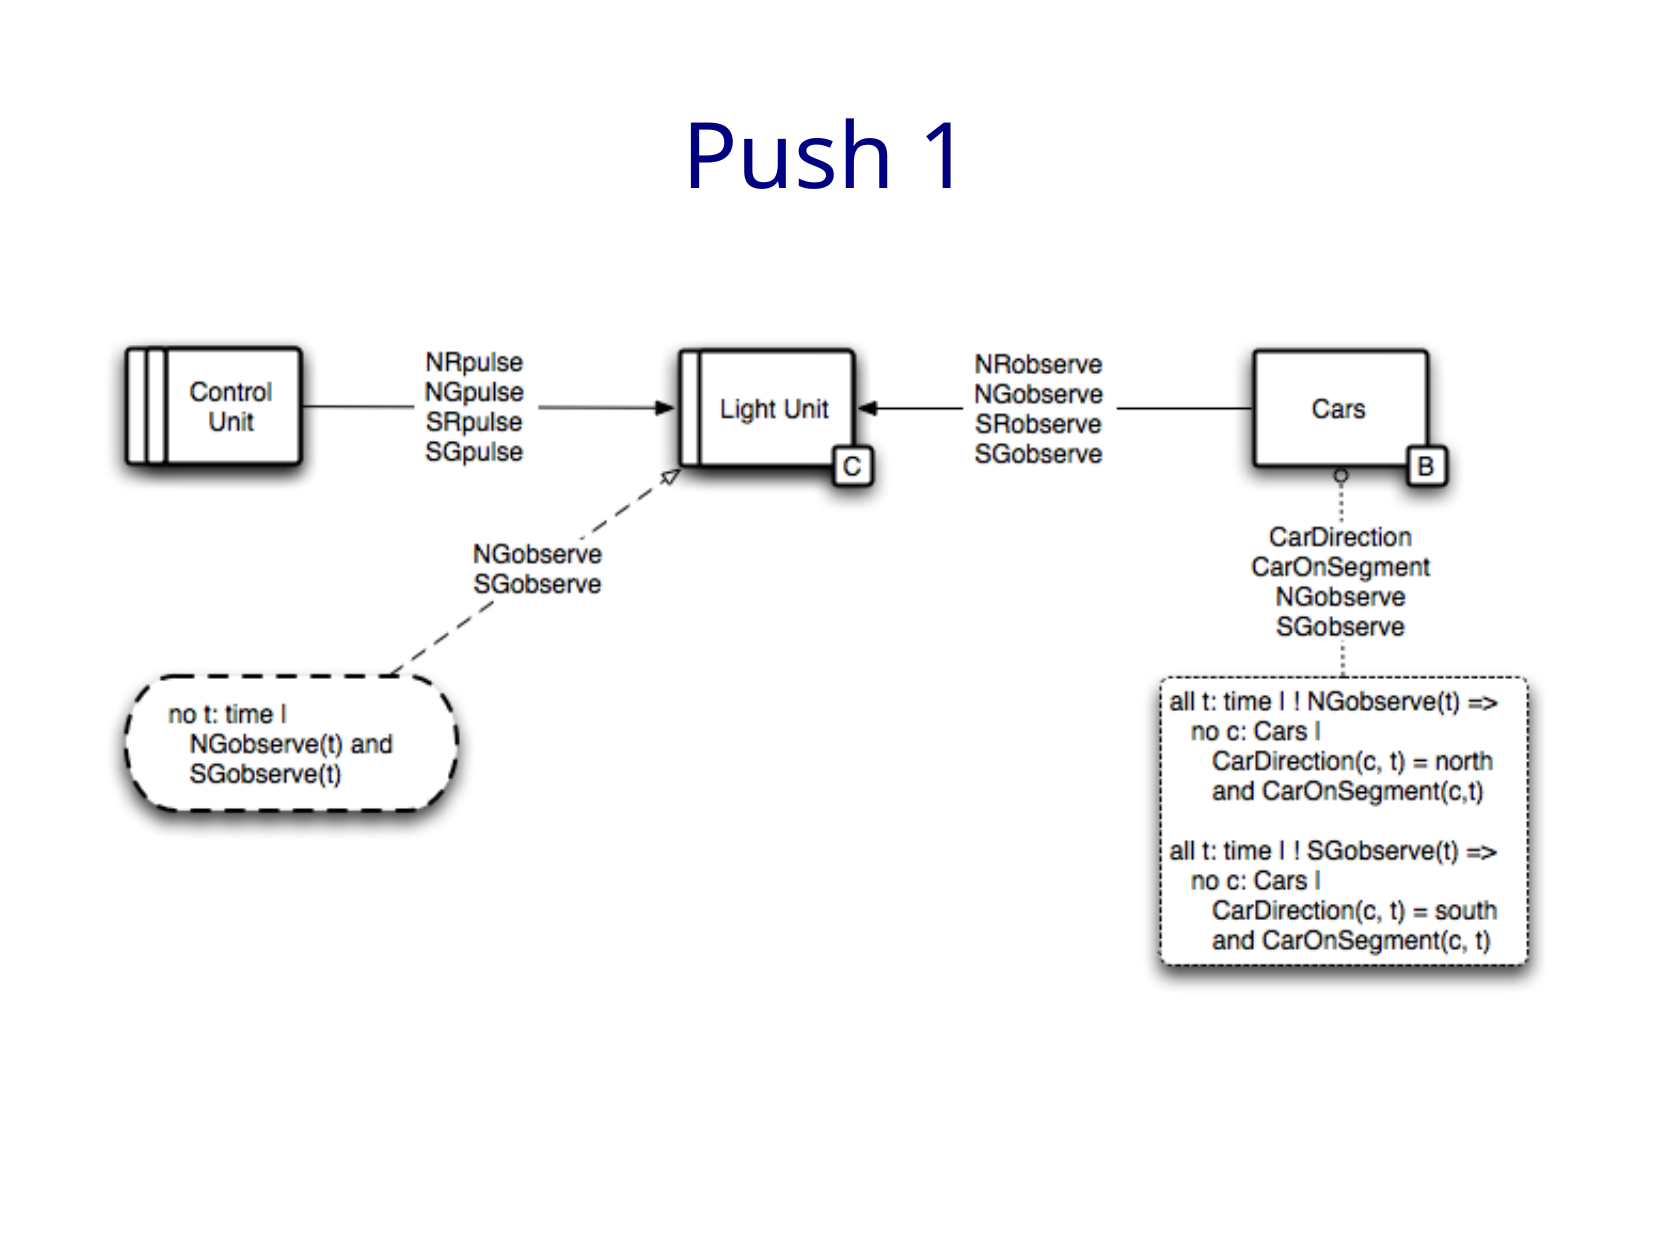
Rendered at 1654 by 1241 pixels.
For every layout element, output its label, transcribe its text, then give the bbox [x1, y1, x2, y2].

title Push 1 [82, 49, 1571, 257]
picture [82, 312, 1570, 1016]
